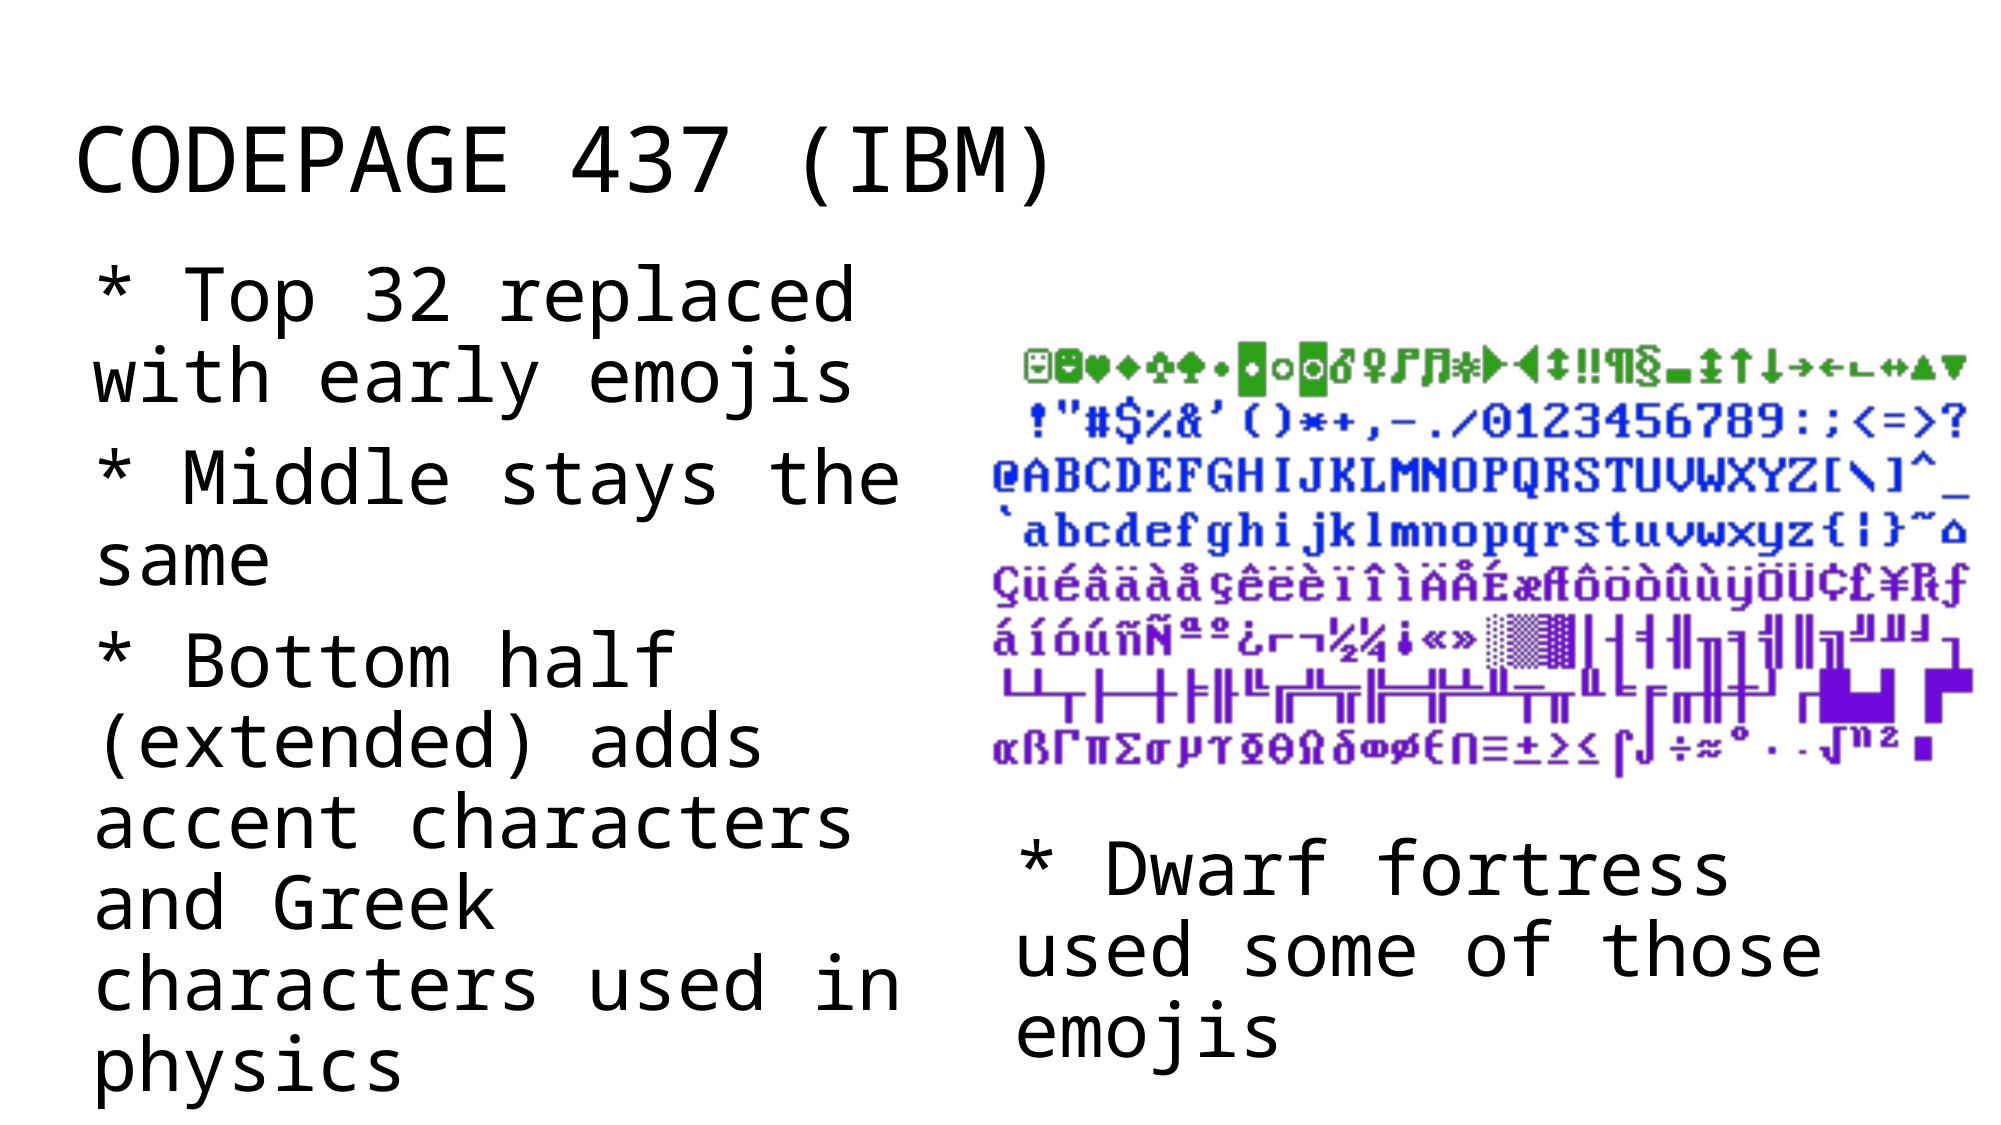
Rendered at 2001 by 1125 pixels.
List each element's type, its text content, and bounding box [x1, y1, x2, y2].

list * Top 32 replaced with early emojis * Middle stays the same * Bottom half (extended) adds accent characters and Greek characters used in physics [77, 249, 969, 1125]
picture [968, 316, 2000, 806]
title CODEPAGE 437 (IBM) [59, 54, 1105, 272]
text_box * Dwarf fortress used some of those emojis [999, 823, 1892, 1125]
